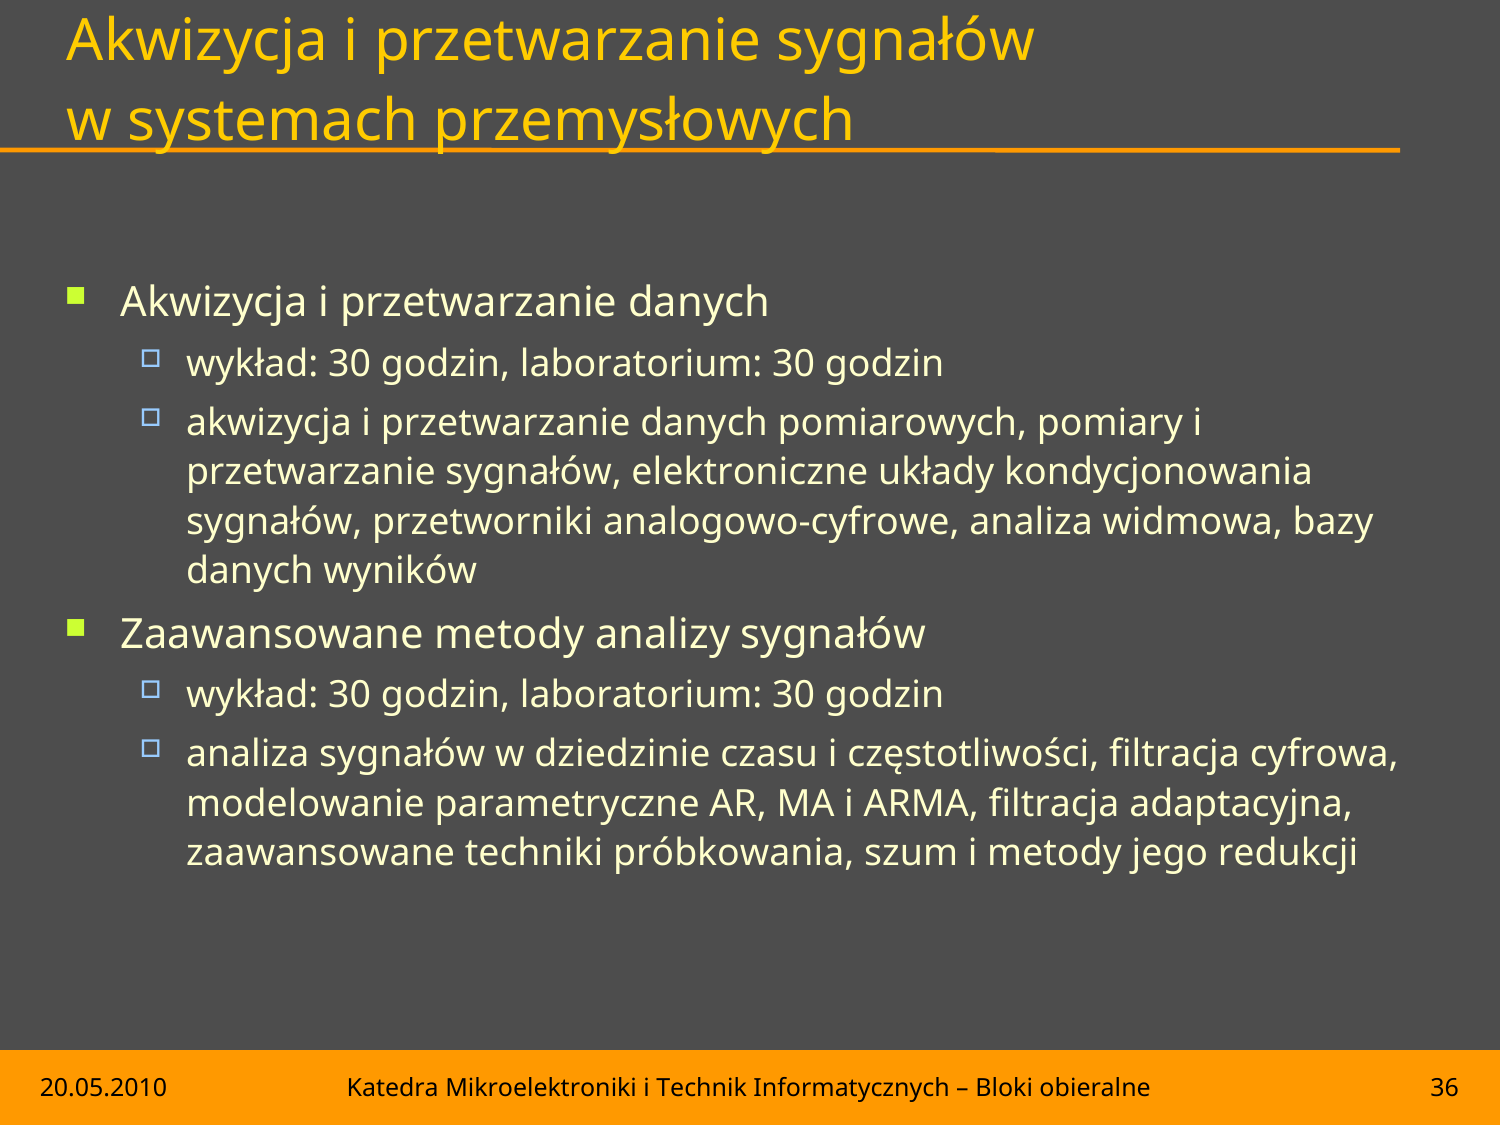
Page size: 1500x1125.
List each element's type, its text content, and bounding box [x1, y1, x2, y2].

title Akwizycja i przetwarzanie sygnałów w systemach przemysłowych [52, 0, 1469, 156]
text_box Akwizycja i przetwarzanie danych wykład: 30 godzin, laboratorium: 30 godzin akwizycja i przetwarzanie danych pomiarowych, pomiary i przetwarzanie sygnałów, elektroniczne układy kondycjonowania sygnałów, przetworniki analogowo-cyfrowe, analiza widmowa, bazy danych wyników Zaawansowane metody analizy sygnałów wykład: 30 godzin, laboratorium: 30 godzin analiza sygnałów w dziedzinie czasu i częstotliwości, filtracja cyfrowa, modelowanie parametryczne AR, MA i ARMA, filtracja adaptacyjna, zaawansowane techniki próbkowania, szum i metody jego redukcji [49, 262, 1434, 963]
